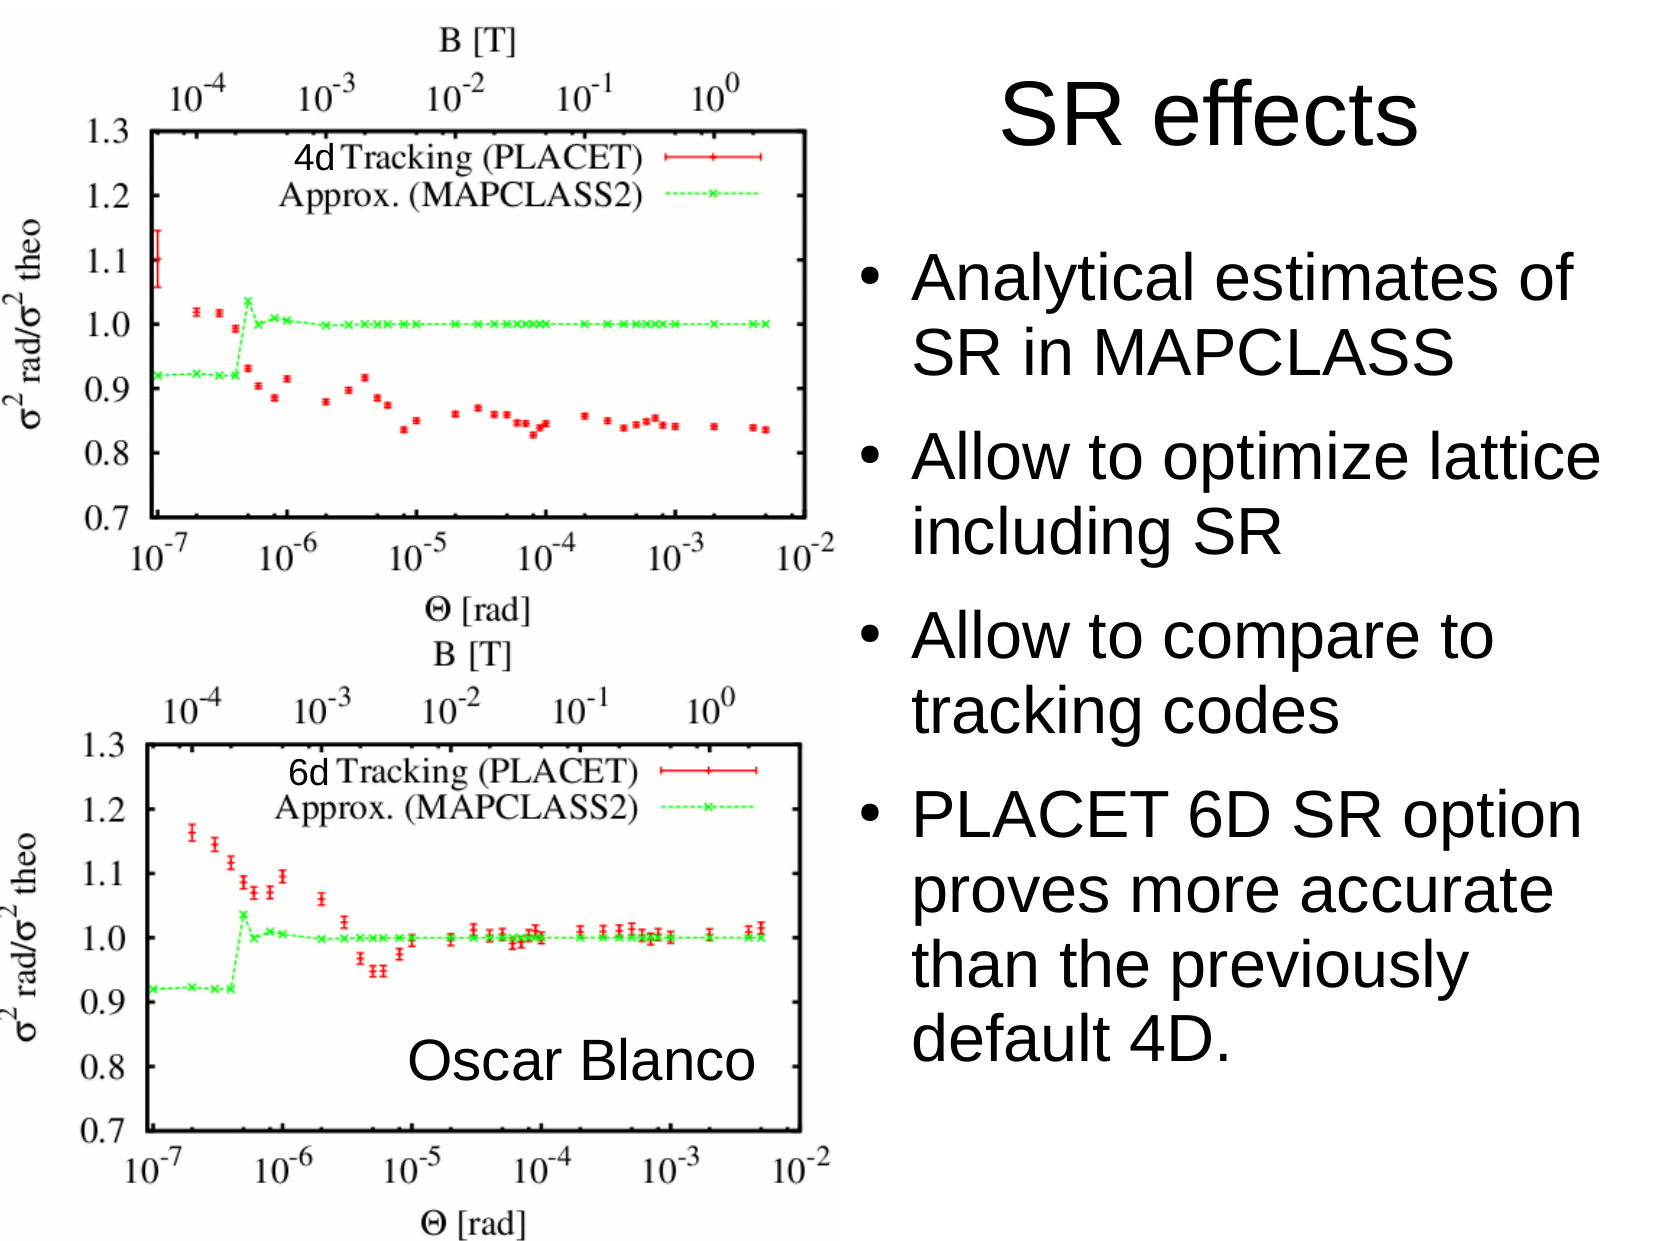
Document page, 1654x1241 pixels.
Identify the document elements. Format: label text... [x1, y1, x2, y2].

text_box 6d [273, 744, 346, 801]
text_box 4d [279, 129, 351, 201]
title SR effects [844, 17, 1576, 211]
list Analytical estimates of SR in MAPCLASS Allow to optimize lattice including SR Allow to compare to tracking codes PLACET 6D SR option proves more accurate than the previously default 4D. [841, 240, 1636, 1216]
picture [0, 7, 841, 1241]
text_box Oscar Blanco [392, 1020, 766, 1100]
